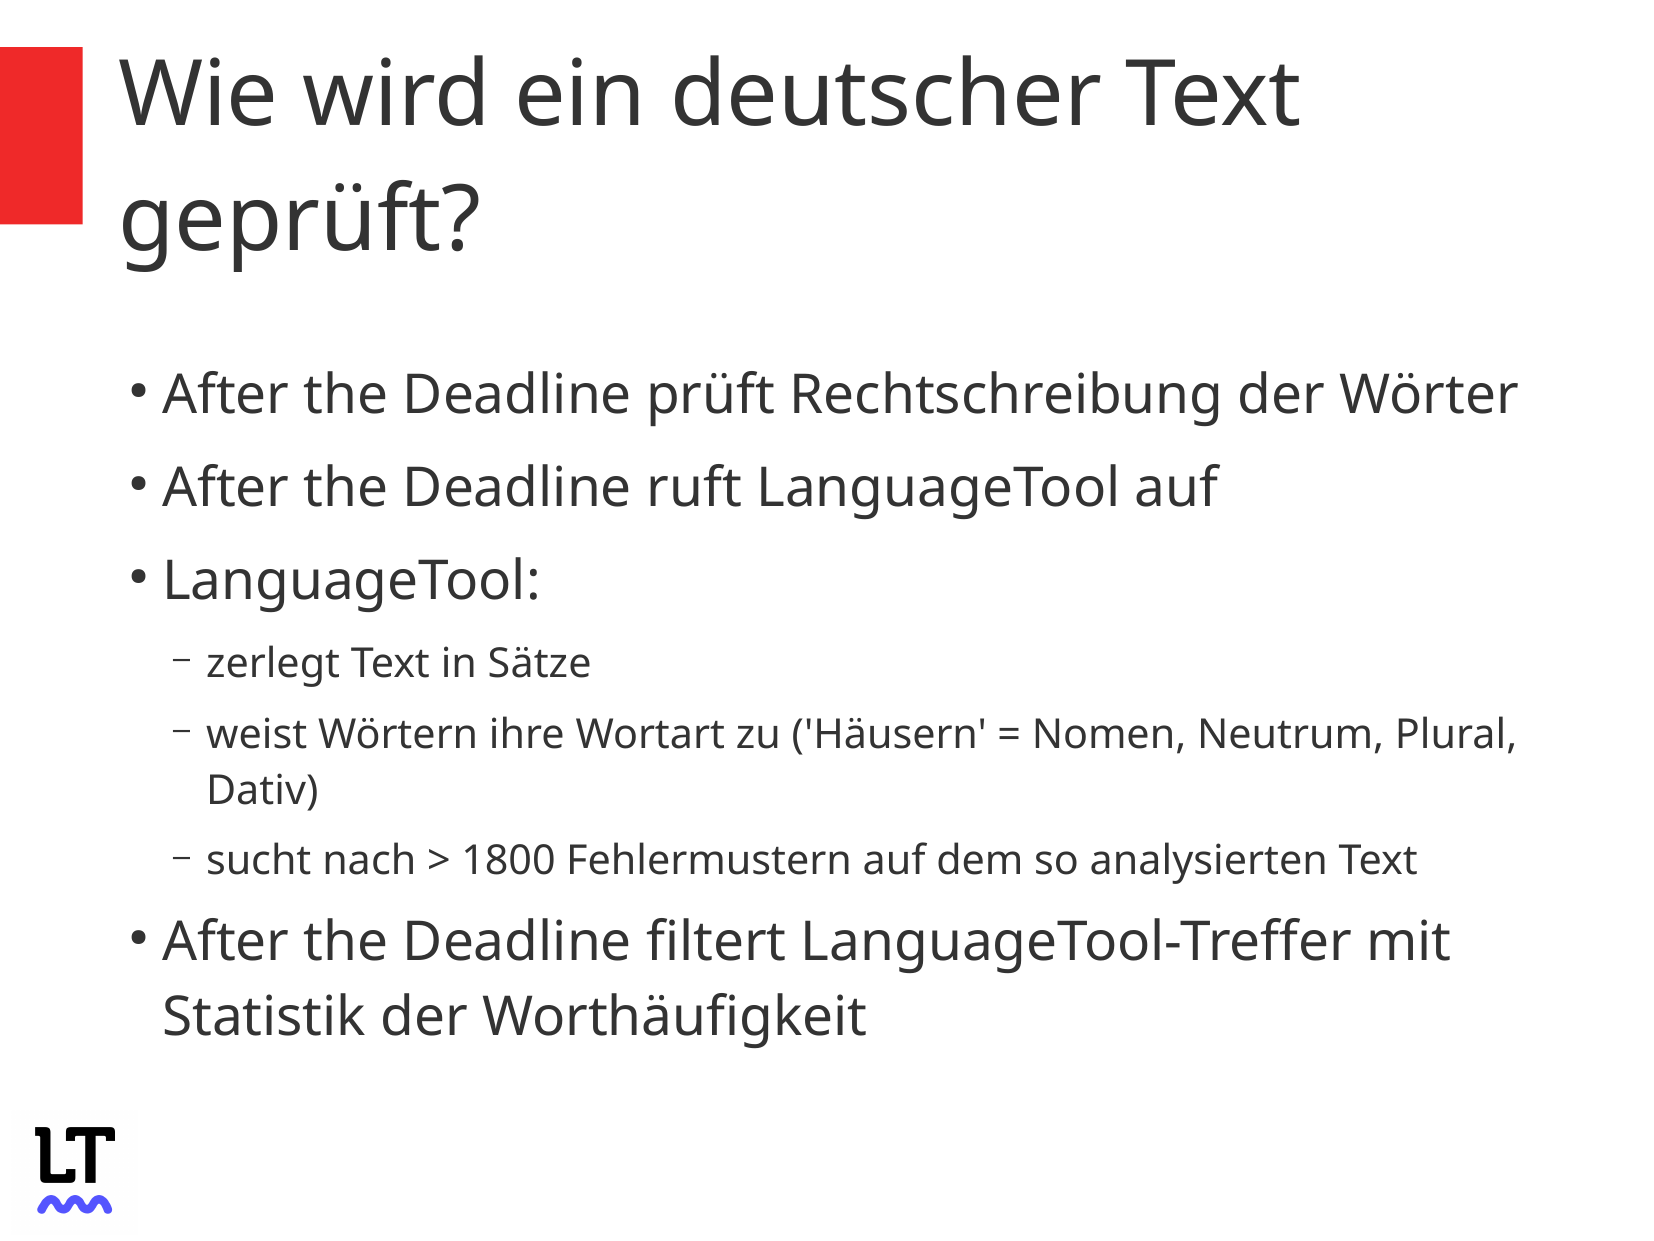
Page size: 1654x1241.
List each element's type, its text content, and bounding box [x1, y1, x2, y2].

title Wie wird ein deutscher Text geprüft? [118, 49, 1571, 257]
picture [11, 1110, 138, 1235]
list After the Deadline prüft Rechtschreibung der Wörter After the Deadline ruft LanguageTool auf LanguageTool: zerlegt Text in Sätze weist Wörtern ihre Wortart zu ('Häusern' = Nomen, Neutrum, Plural, Dativ) sucht nach > 1800 Fehlermustern auf dem so analysierten Text After the Deadline filtert LanguageTool-Treffer mit Statistik der Worthäufigkeit [118, 354, 1536, 1074]
